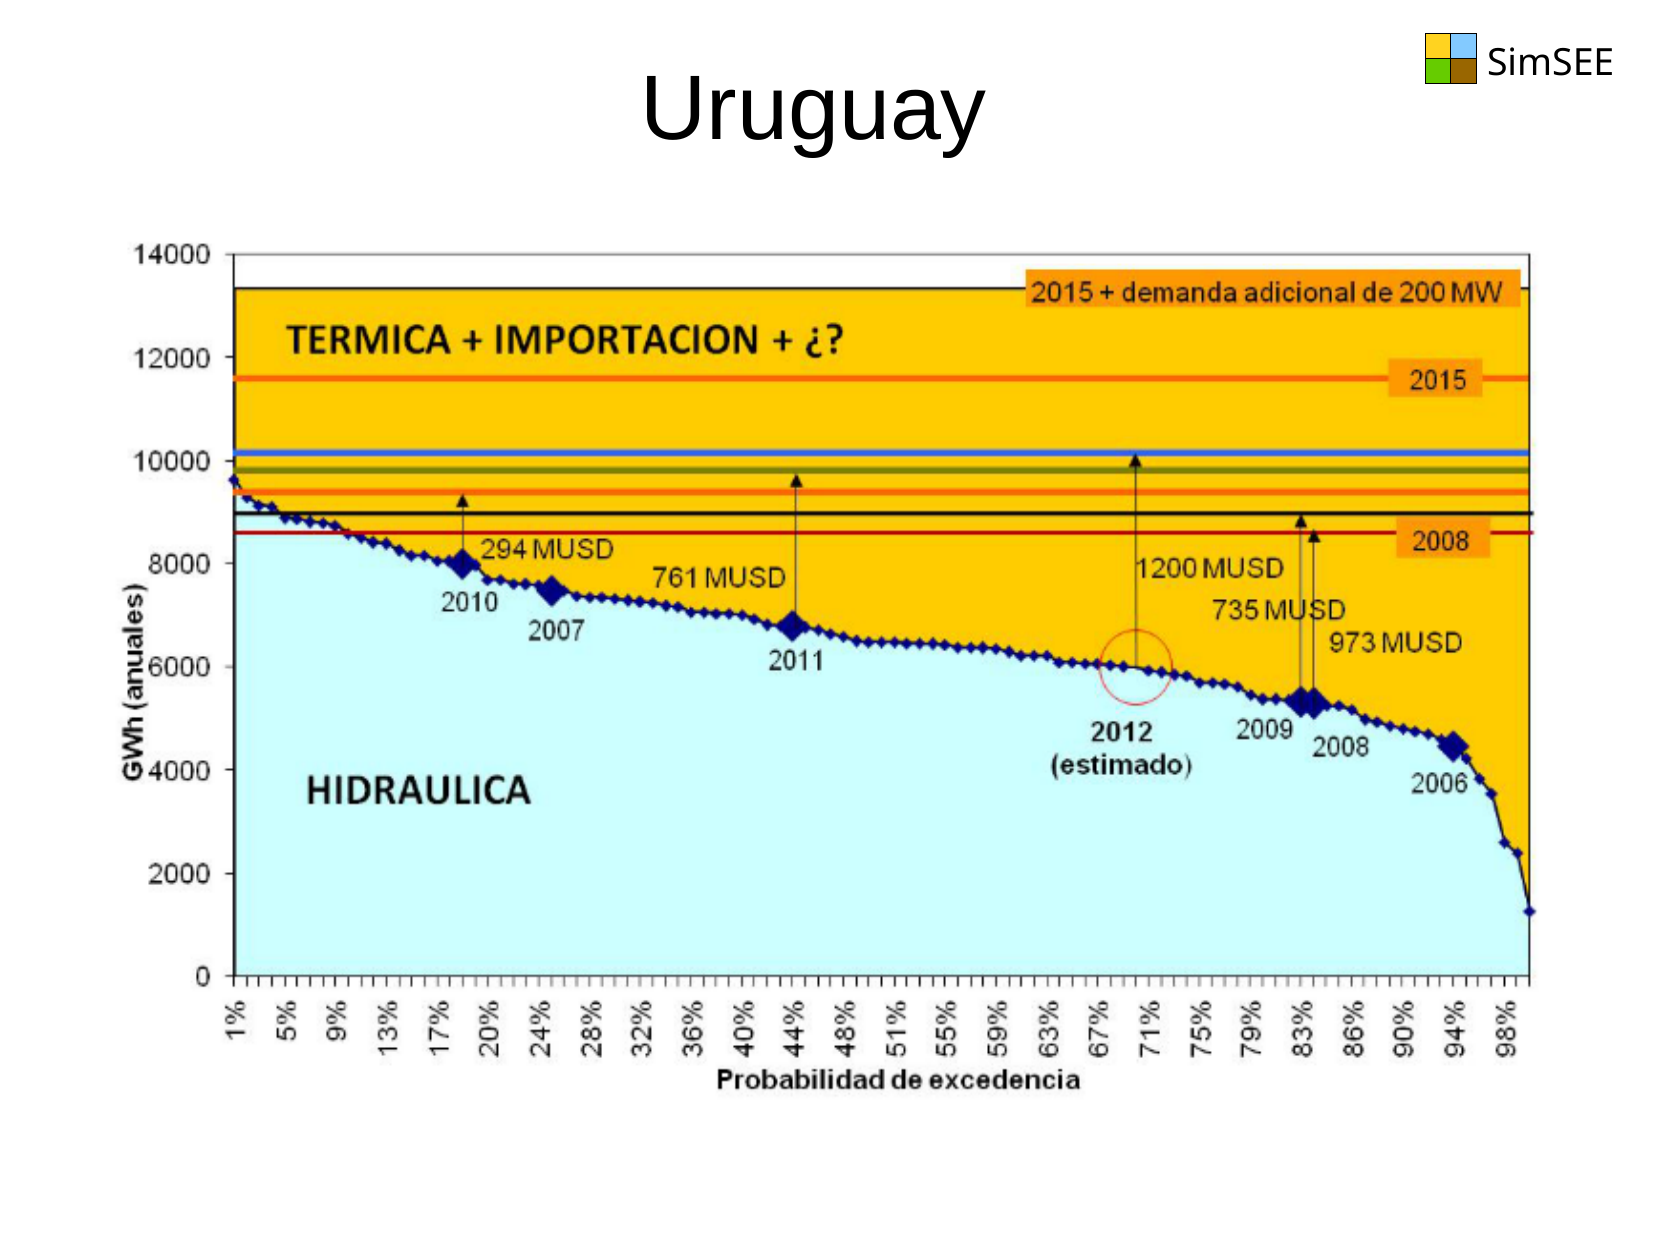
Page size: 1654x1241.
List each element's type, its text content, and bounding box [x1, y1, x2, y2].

title Uruguay [82, 49, 1571, 166]
picture [109, 209, 1546, 1108]
